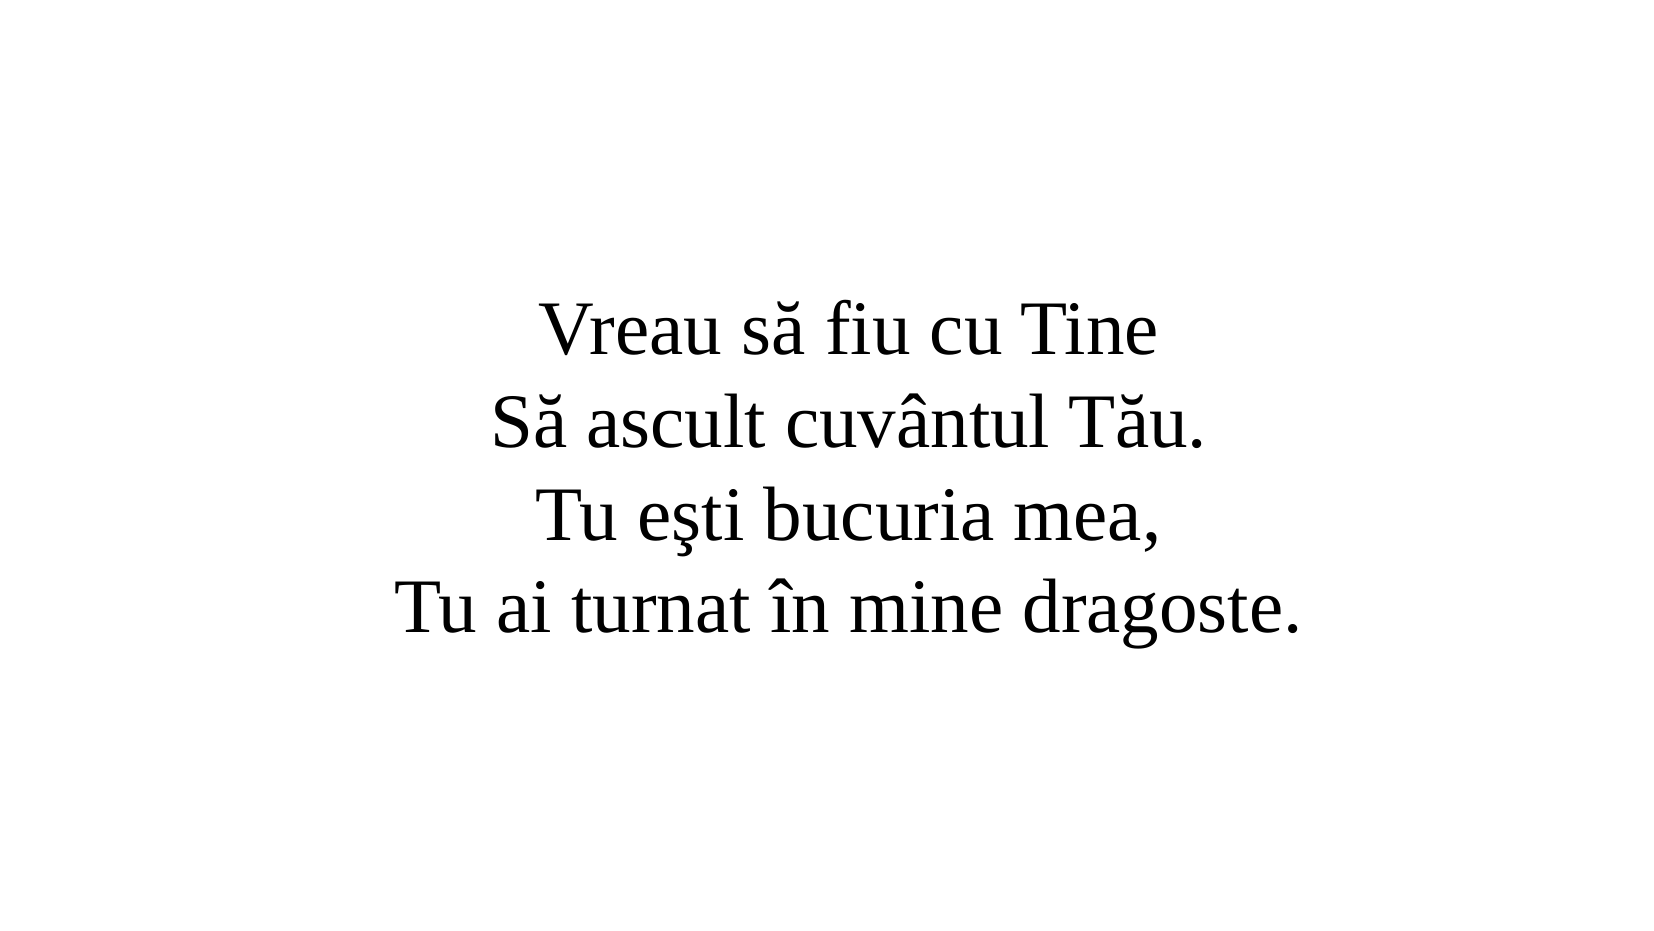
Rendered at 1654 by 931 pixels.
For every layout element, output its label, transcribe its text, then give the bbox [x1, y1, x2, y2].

subtitle Vreau să fiu cu Tine Să ascult cuvântul Tău. Tu eşti bucuria mea, Tu ai turnat în mine dragoste. [0, 269, 1654, 651]
